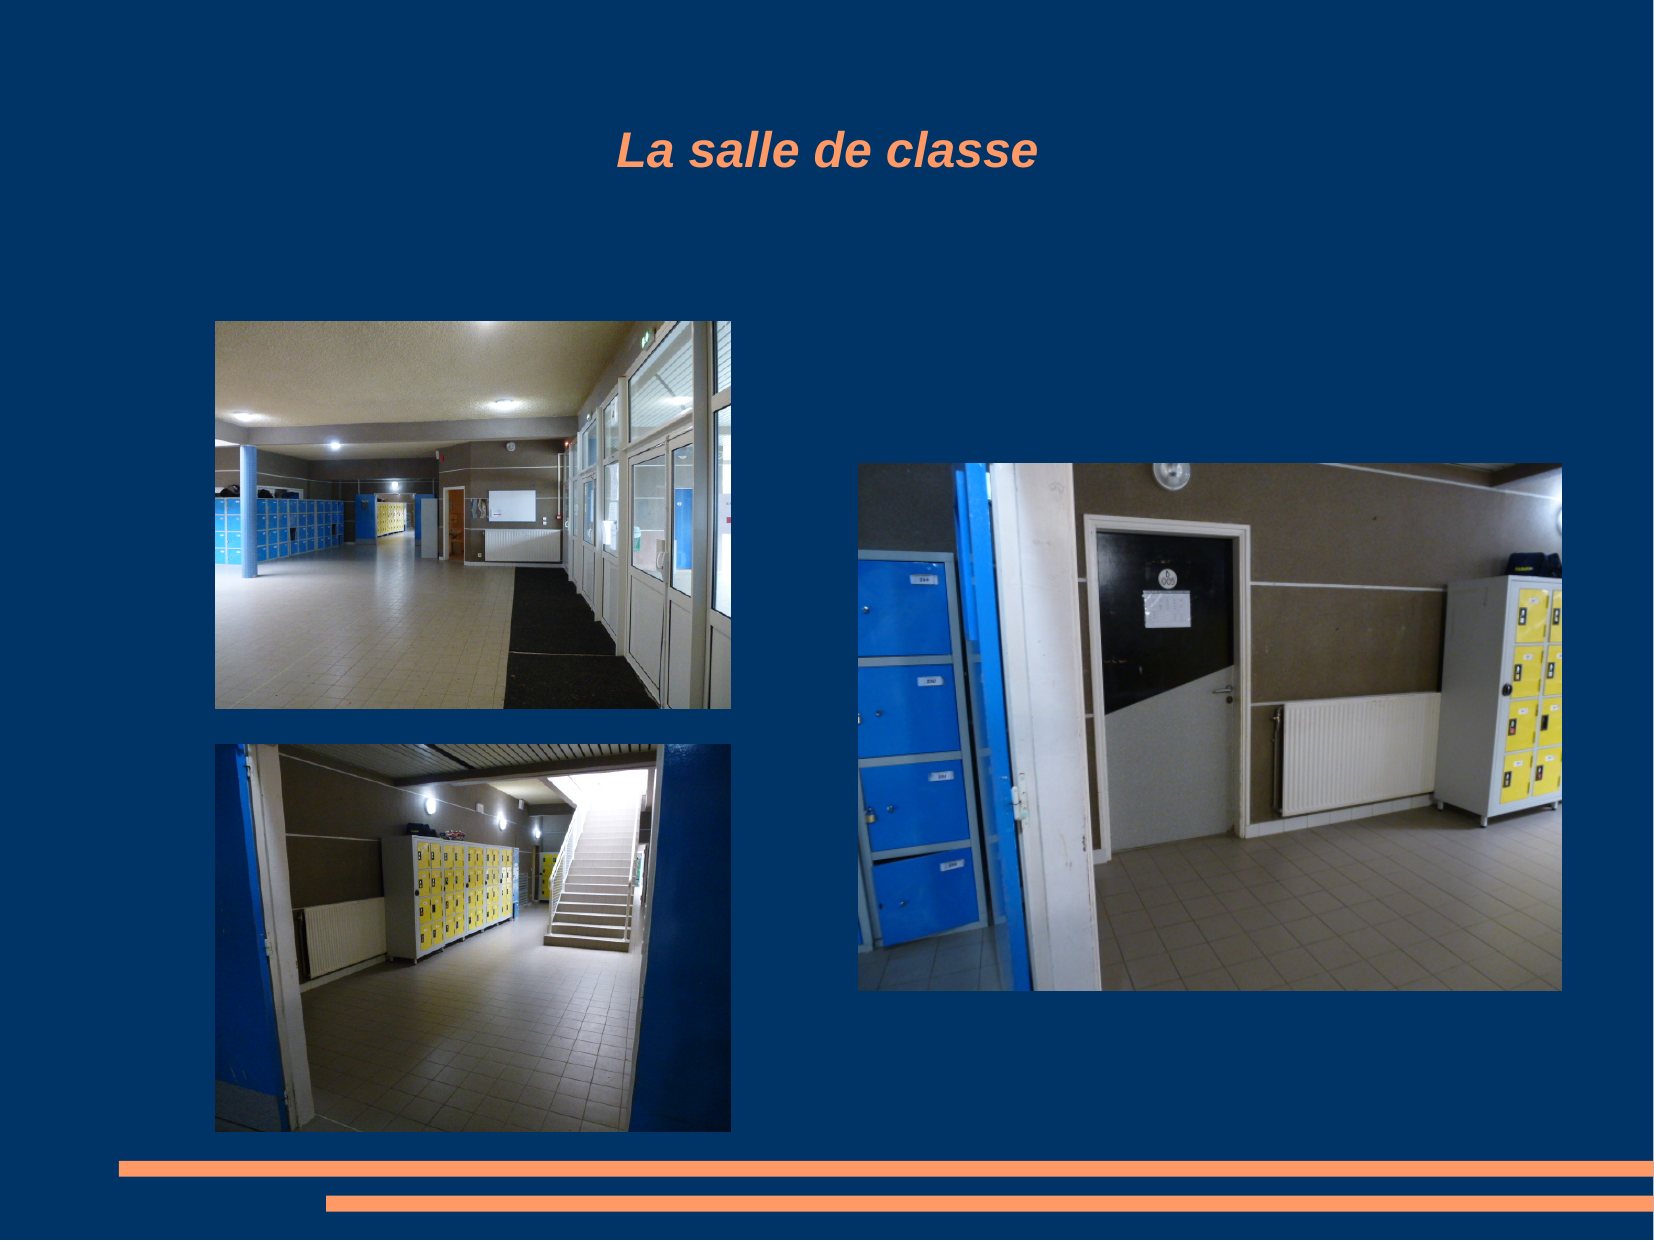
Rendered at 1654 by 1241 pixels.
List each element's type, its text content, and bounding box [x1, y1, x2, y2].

picture [215, 321, 731, 709]
picture [858, 463, 1562, 991]
picture [215, 744, 731, 1132]
title La salle de classe [121, 46, 1534, 254]
